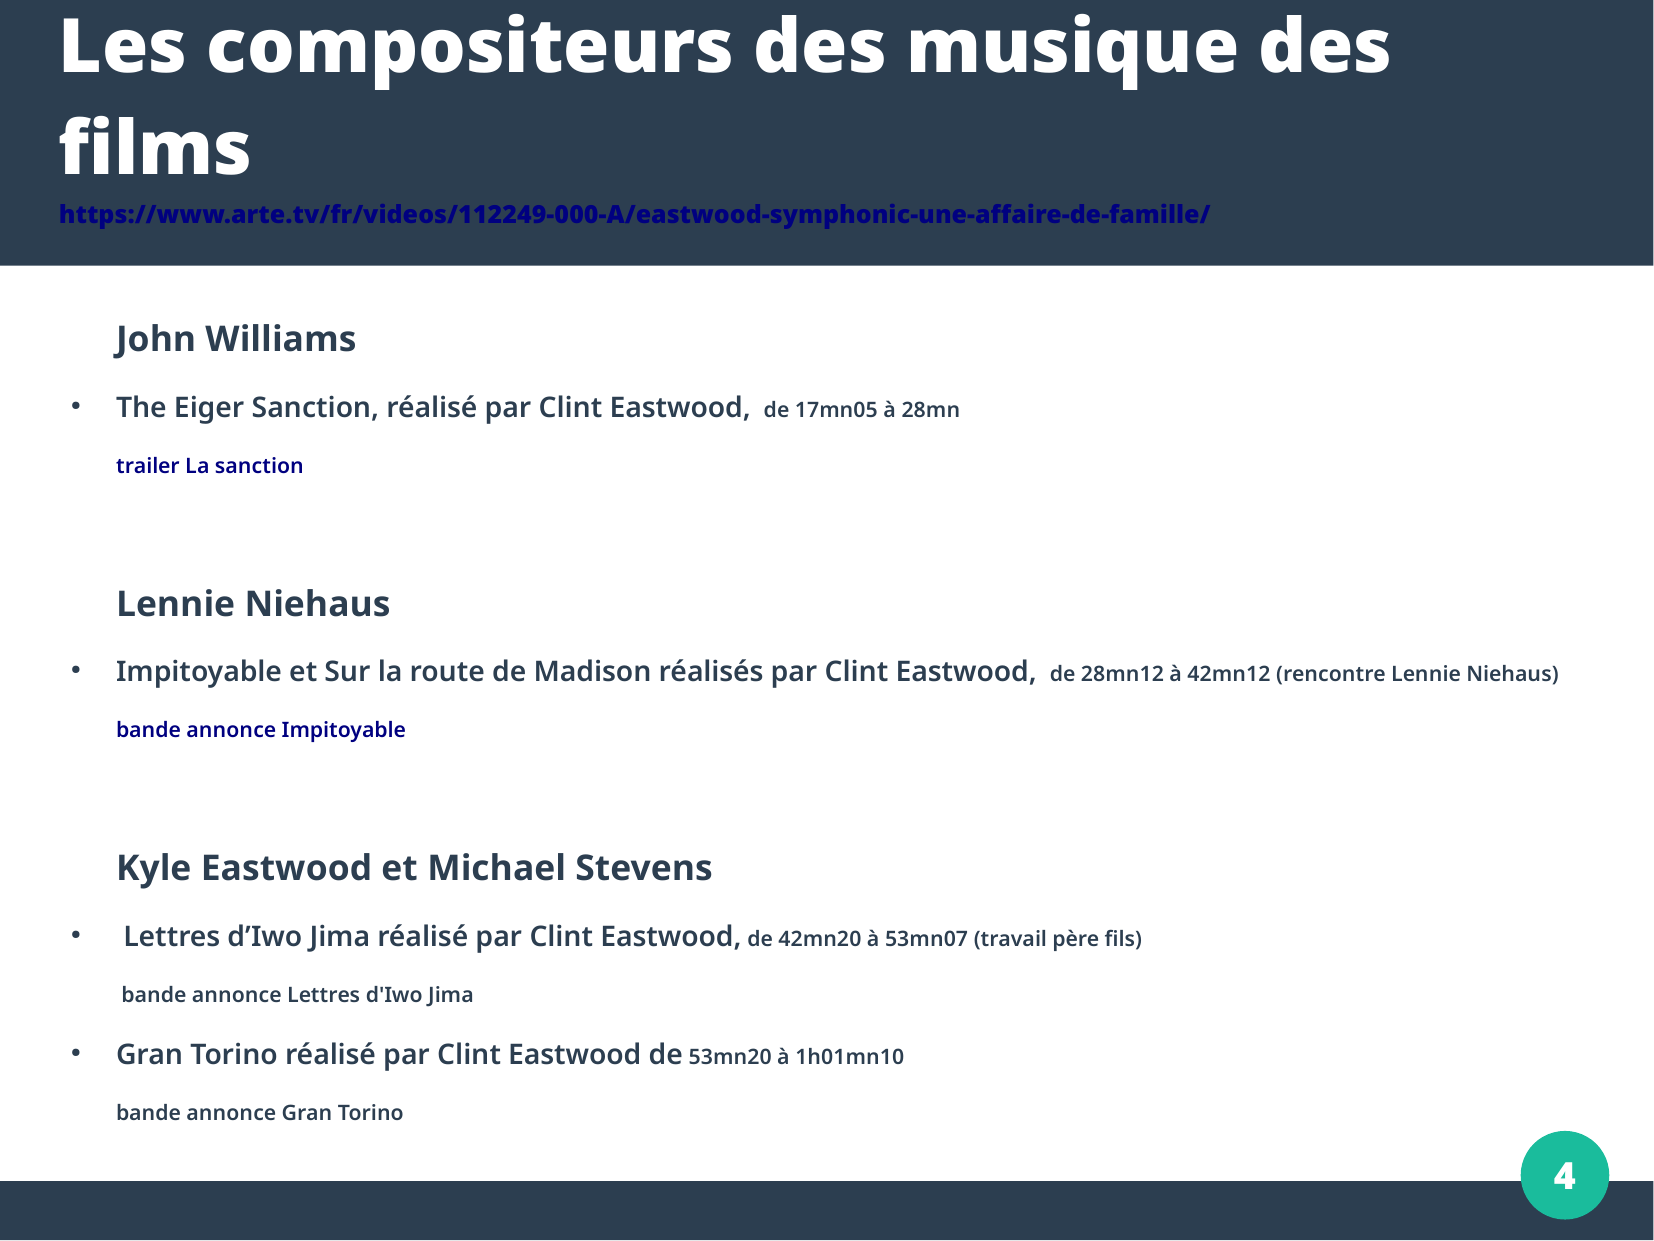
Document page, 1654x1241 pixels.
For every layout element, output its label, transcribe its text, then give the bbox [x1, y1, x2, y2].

title Les compositeurs des musique des films https://www.arte.tv/fr/videos/112249-000-A/eastwood-symphonic-une-affaire-de-famille/ [59, 49, 1595, 207]
list John Williams The Eiger Sanction, réalisé par Clint Eastwood, de 17mn05 à 28mn trailer La sanction Lennie Niehaus Impitoyable et Sur la route de Madison réalisés par Clint Eastwood, de 28mn12 à 42mn12 (rencontre Lennie Niehaus) bande annonce Impitoyable Kyle Eastwood et Michael Stevens Lettres d’Iwo Jima réalisé par Clint Eastwood, de 42mn20 à 53mn07 (travail père fils) bande annonce Lettres d'Iwo Jima Gran Torino réalisé par Clint Eastwood de 53mn20 à 1h01mn10 bande annonce Gran Torino [55, 313, 1592, 1141]
